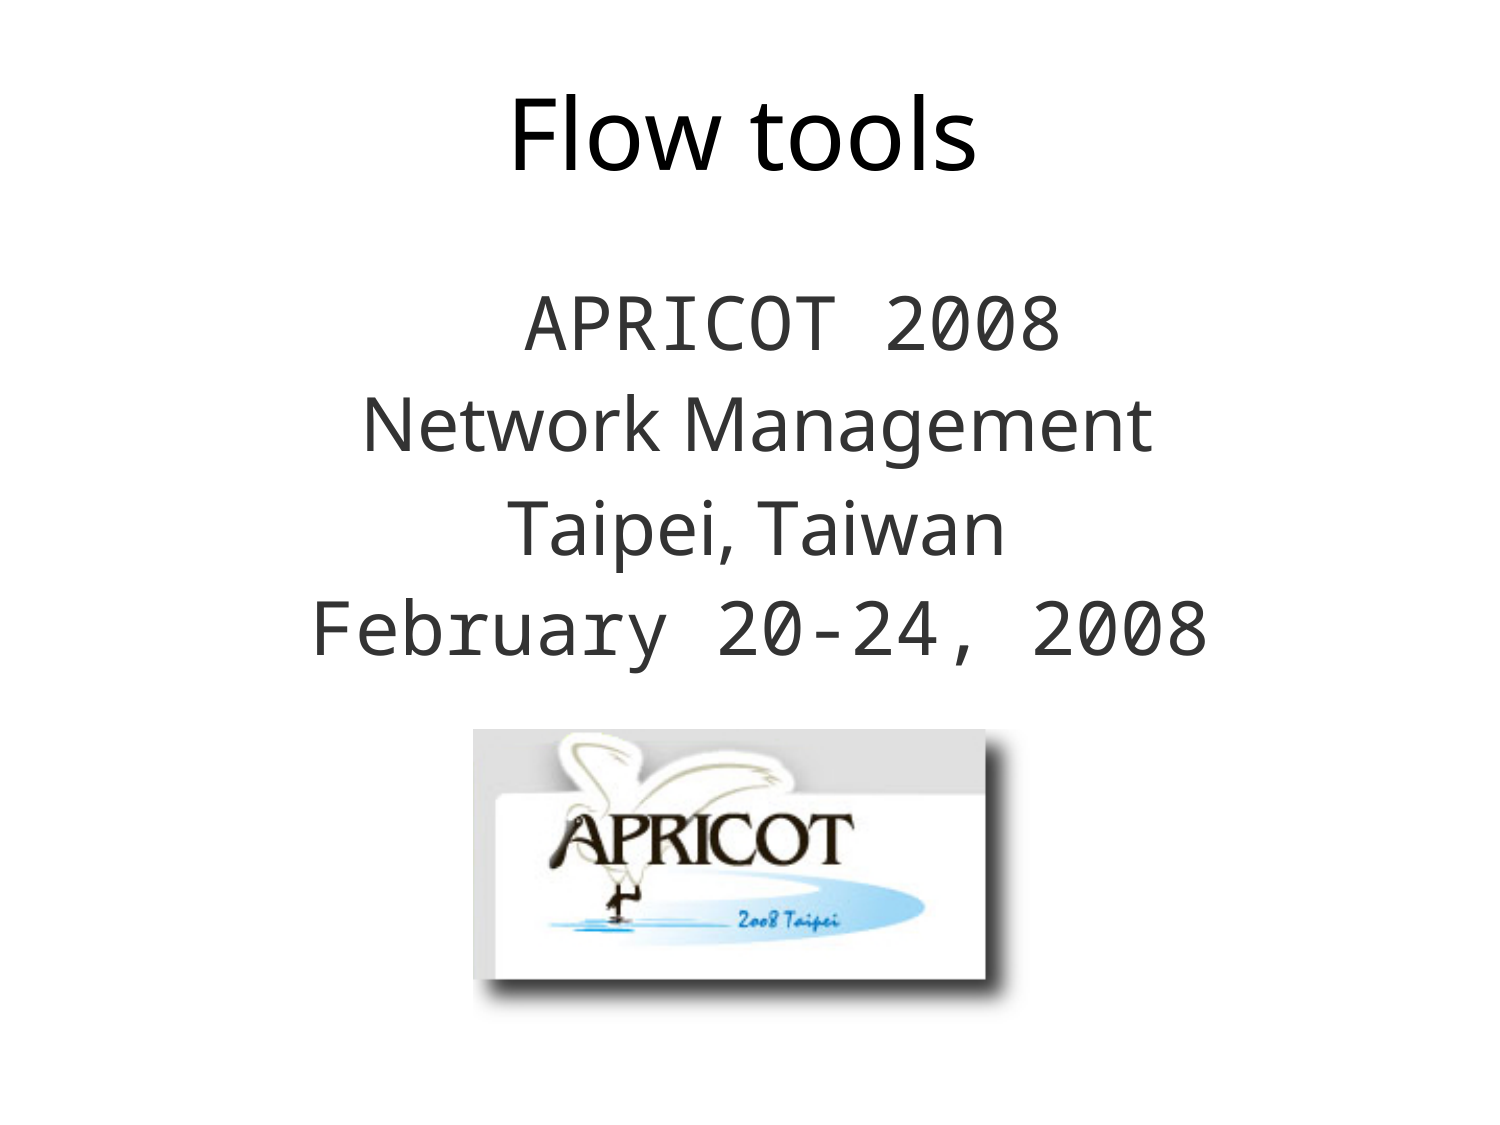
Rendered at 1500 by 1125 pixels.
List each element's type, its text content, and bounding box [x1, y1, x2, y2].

title Flow tools [112, 0, 1388, 301]
text_box APRICOT 2008 Network Management Taipei, Taiwan February 20-24, 2008 [287, 263, 1229, 634]
picture [473, 729, 1034, 1028]
